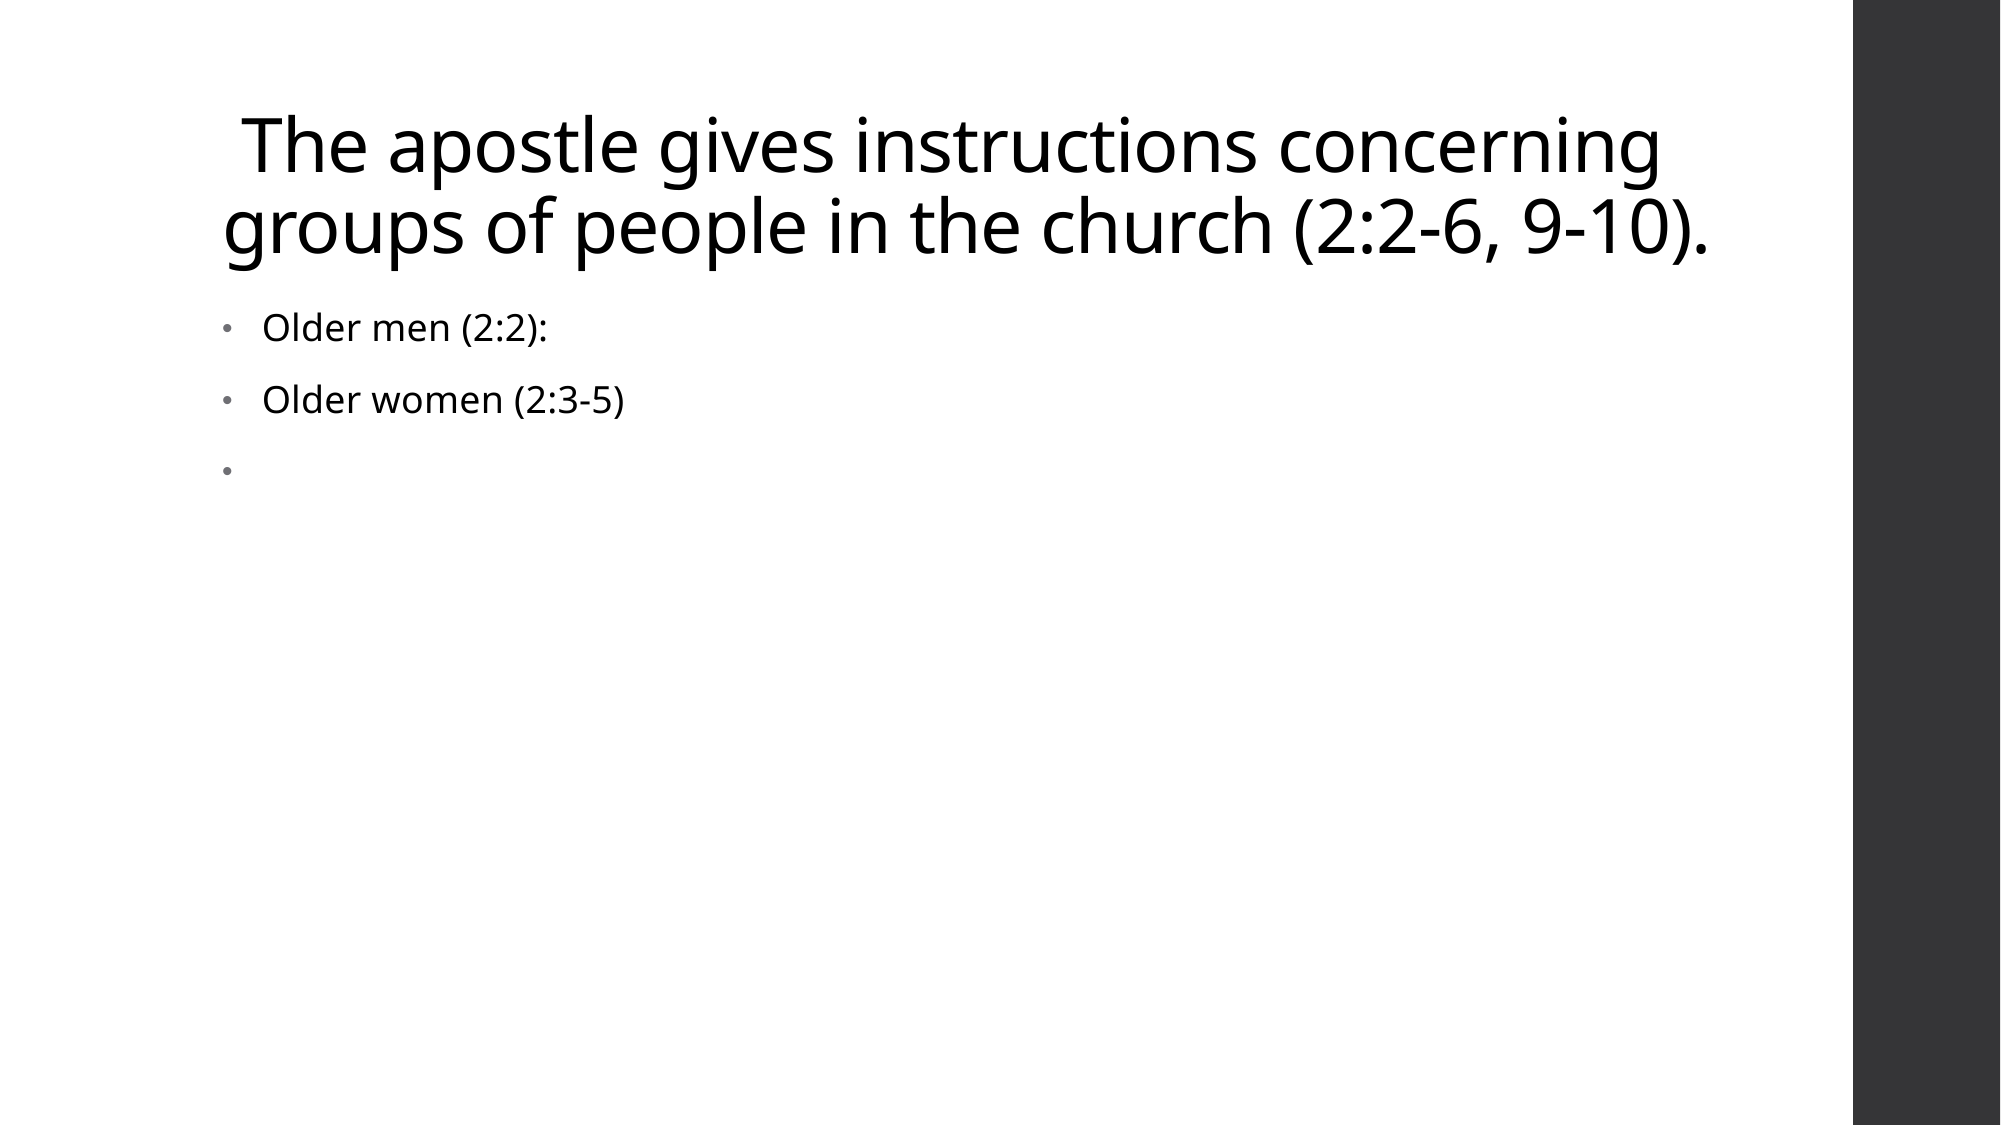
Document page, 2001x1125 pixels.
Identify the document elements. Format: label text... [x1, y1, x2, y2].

title The apostle gives instructions concerning groups of people in the church (2:2-6, 9-10). [206, 60, 1797, 278]
list Older men (2:2): Older women (2:3-5) [206, 299, 1617, 1014]
